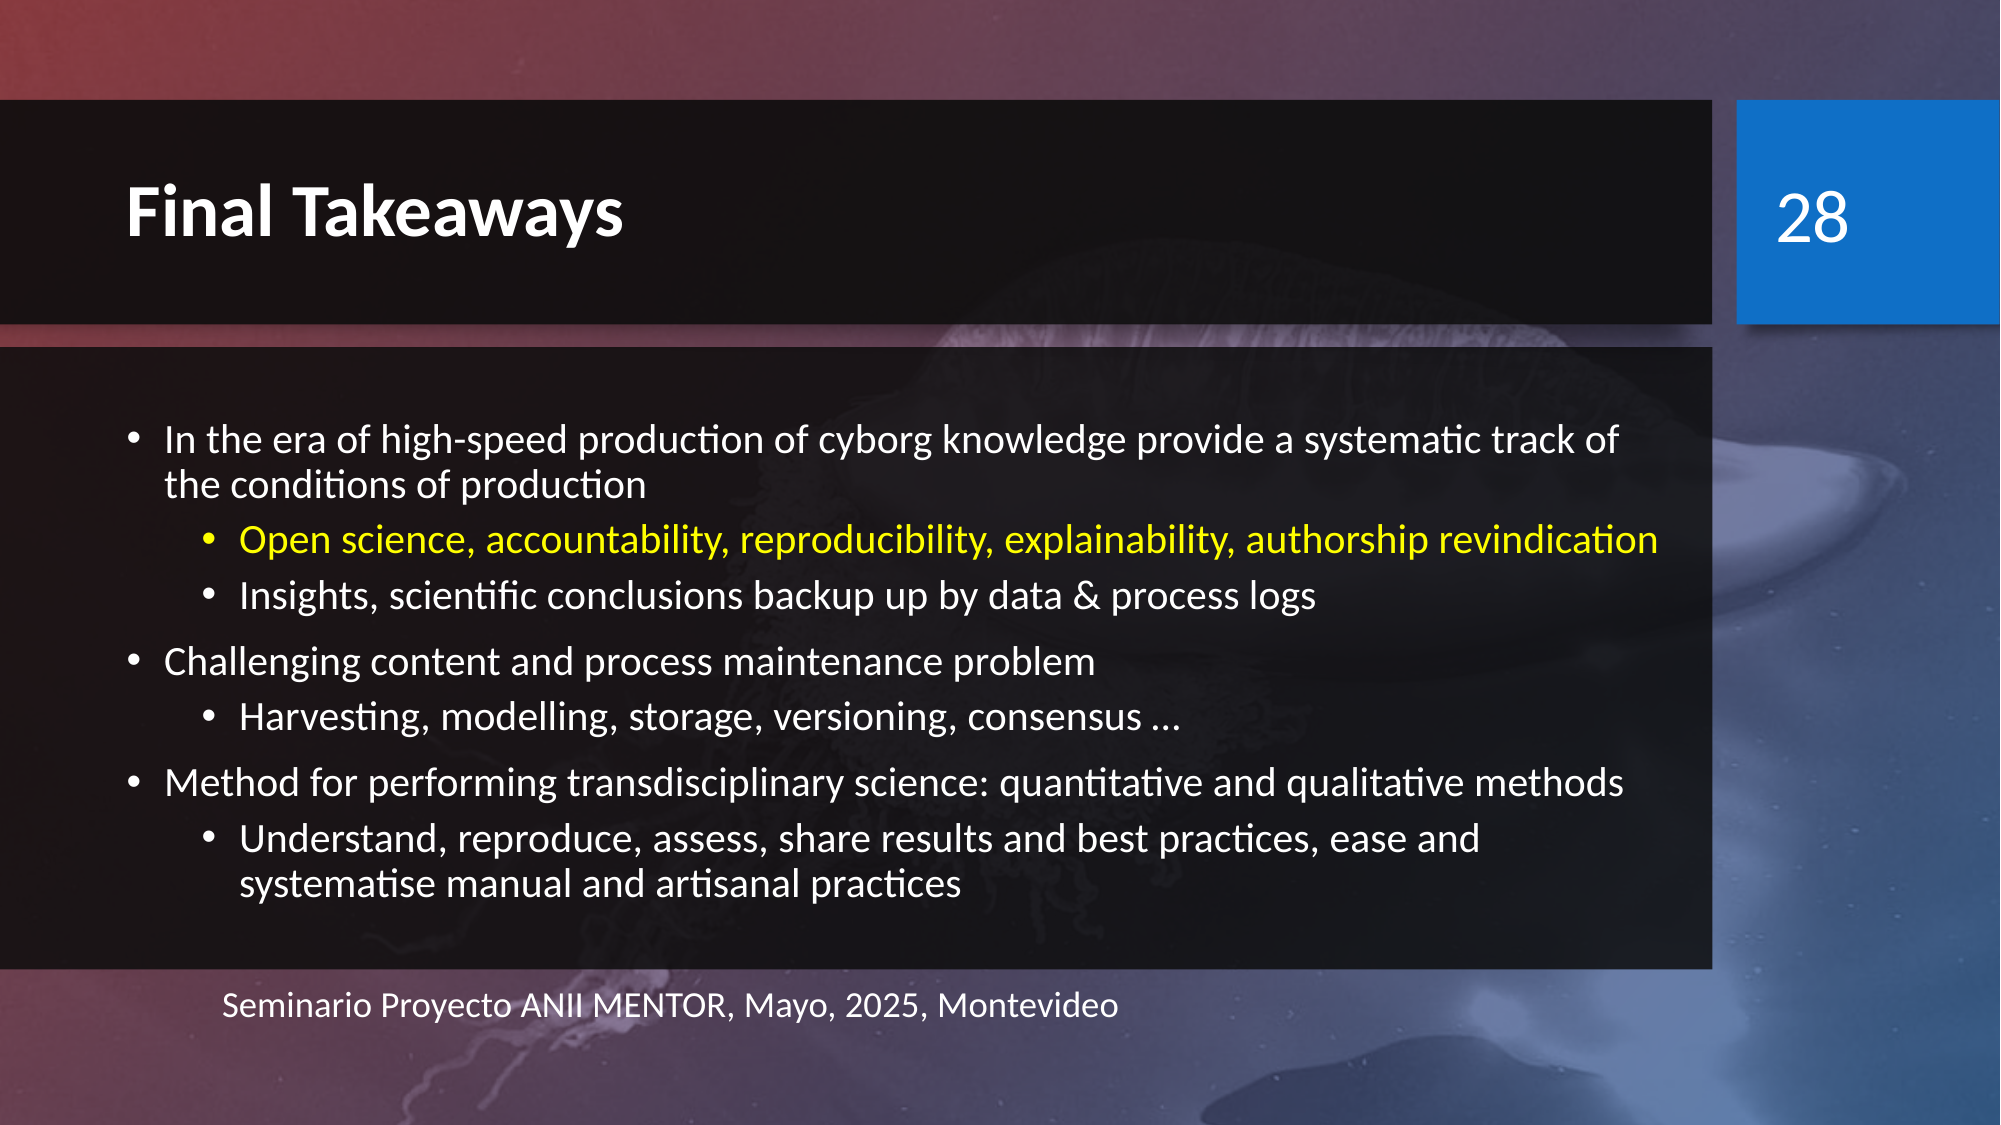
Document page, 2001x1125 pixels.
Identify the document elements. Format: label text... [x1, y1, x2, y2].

list In the era of high-speed production of cyborg knowledge provide a systematic track of the conditions of production Open science, accountability, reproducibility, explainability, authorship revindication Insights, scientific conclusions backup up by data & process logs Challenging content and process maintenance problem Harvesting, modelling, storage, versioning, consensus … Method for performing transdisciplinary science: quantitative and qualitative methods Understand, reproduce, assess, share results and best practices, ease and systematise manual and artisanal practices [111, 383, 1689, 941]
footer Seminario Proyecto ANII MENTOR, Mayo, 2025, Montevideo [111, 973, 1239, 1034]
text_box [0, 376, 1713, 970]
text_box [1736, 99, 2000, 325]
title Final Takeaways [111, 123, 1689, 301]
text_box [0, 99, 1713, 325]
picture [0, 0, 2000, 1125]
slide_number <number> [1760, 123, 1950, 303]
